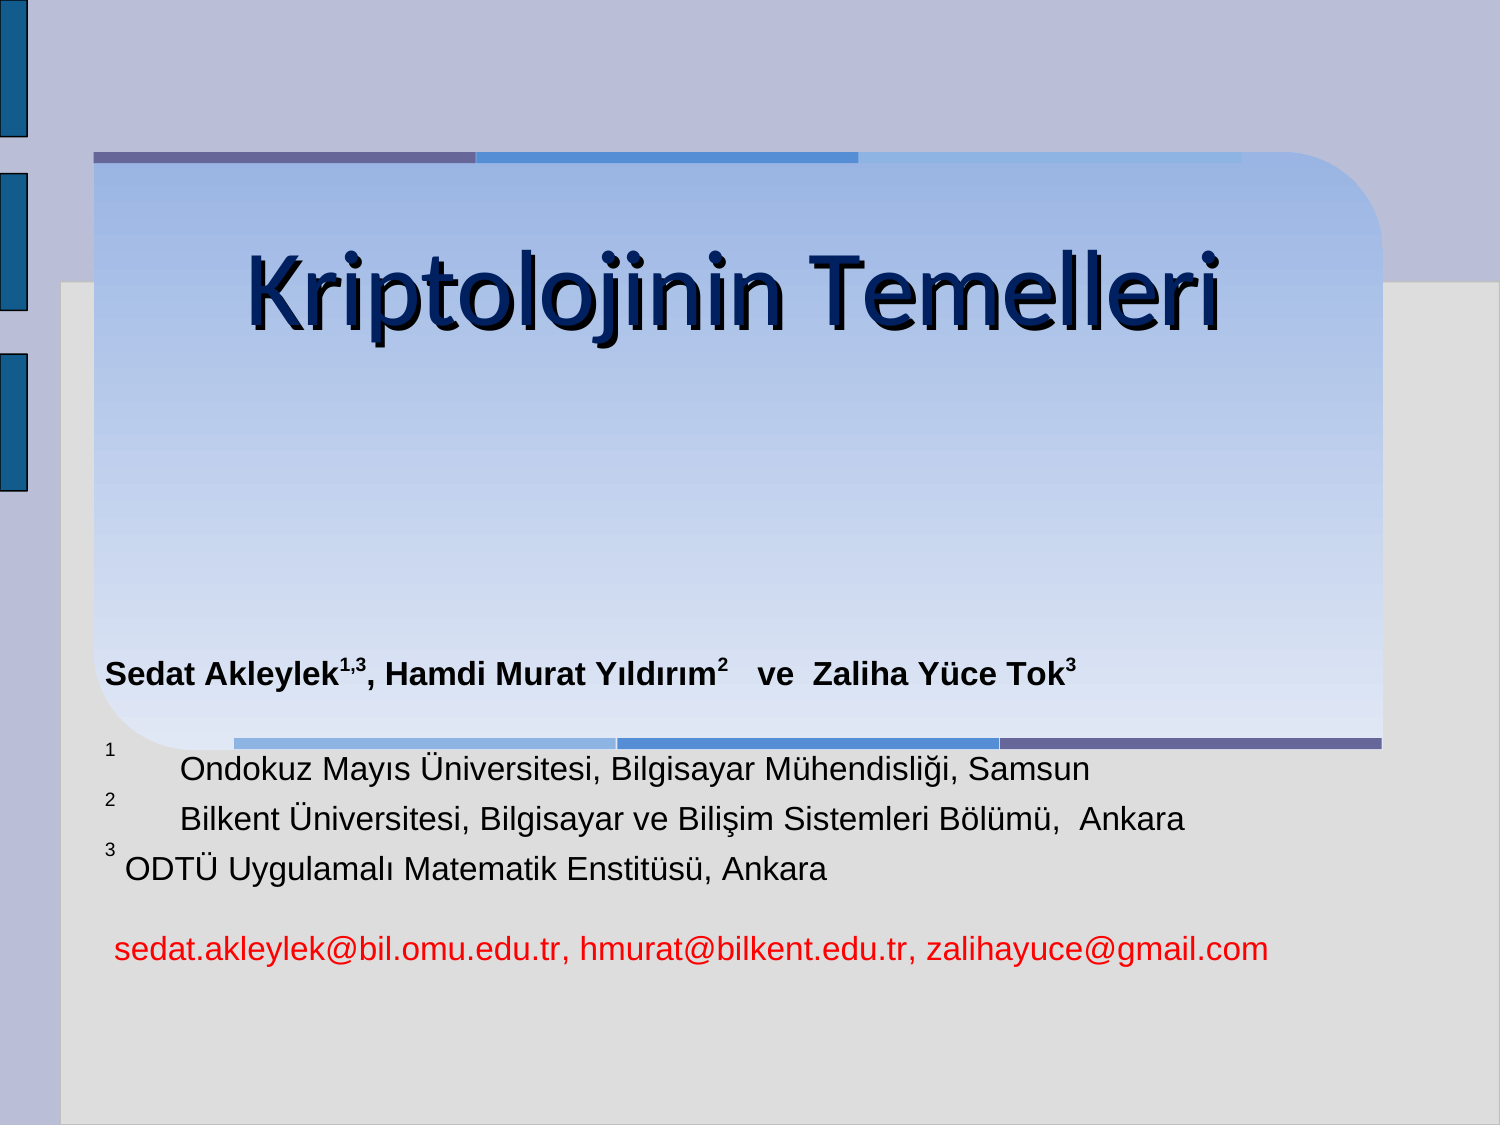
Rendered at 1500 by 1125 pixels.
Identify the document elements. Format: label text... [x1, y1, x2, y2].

text_box Kriptolojinin Temelleri [179, 209, 1303, 356]
text_box Sedat Akleylek1,3, Hamdi Murat Yıldırım2 ve Zaliha Yüce Tok3 1 Ondokuz Mayıs Üniversitesi, Bilgisayar Mühendisliği, Samsun 2 Bilkent Üniversitesi, Bilgisayar ve Bilişim Sistemleri Bölümü, Ankara 3 ODTÜ Uygulamalı Matematik Enstitüsü, Ankara sedat.akleylek@bil.omu.edu.tr, hmurat@bilkent.edu.tr, zalihayuce@gmail.com [90, 645, 1500, 1036]
text_box [93, 152, 1383, 645]
